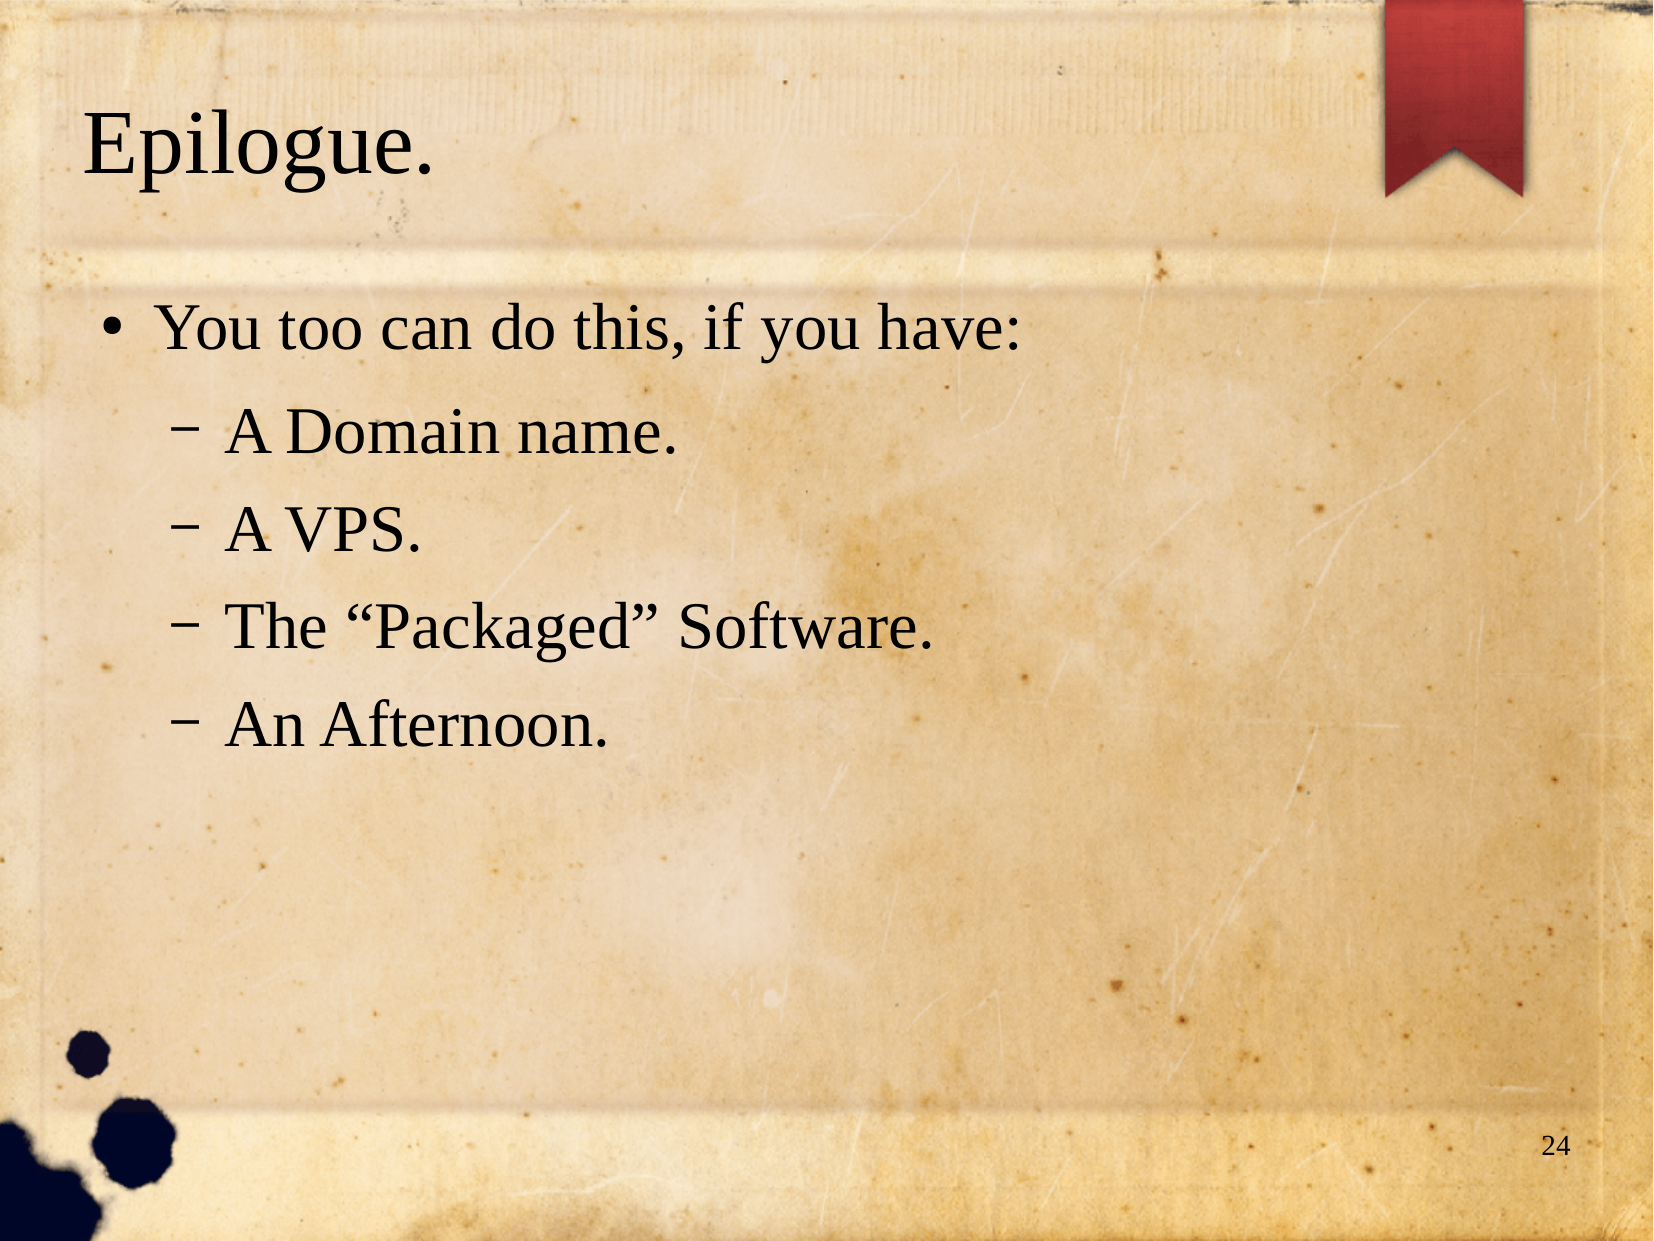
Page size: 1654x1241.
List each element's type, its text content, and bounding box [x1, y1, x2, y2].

list You too can do this, if you have: A Domain name. A VPS. The “Packaged” Software. An Afternoon. [82, 290, 1538, 1010]
picture [0, 0, 1654, 1241]
title Epilogue. [82, 49, 1347, 237]
